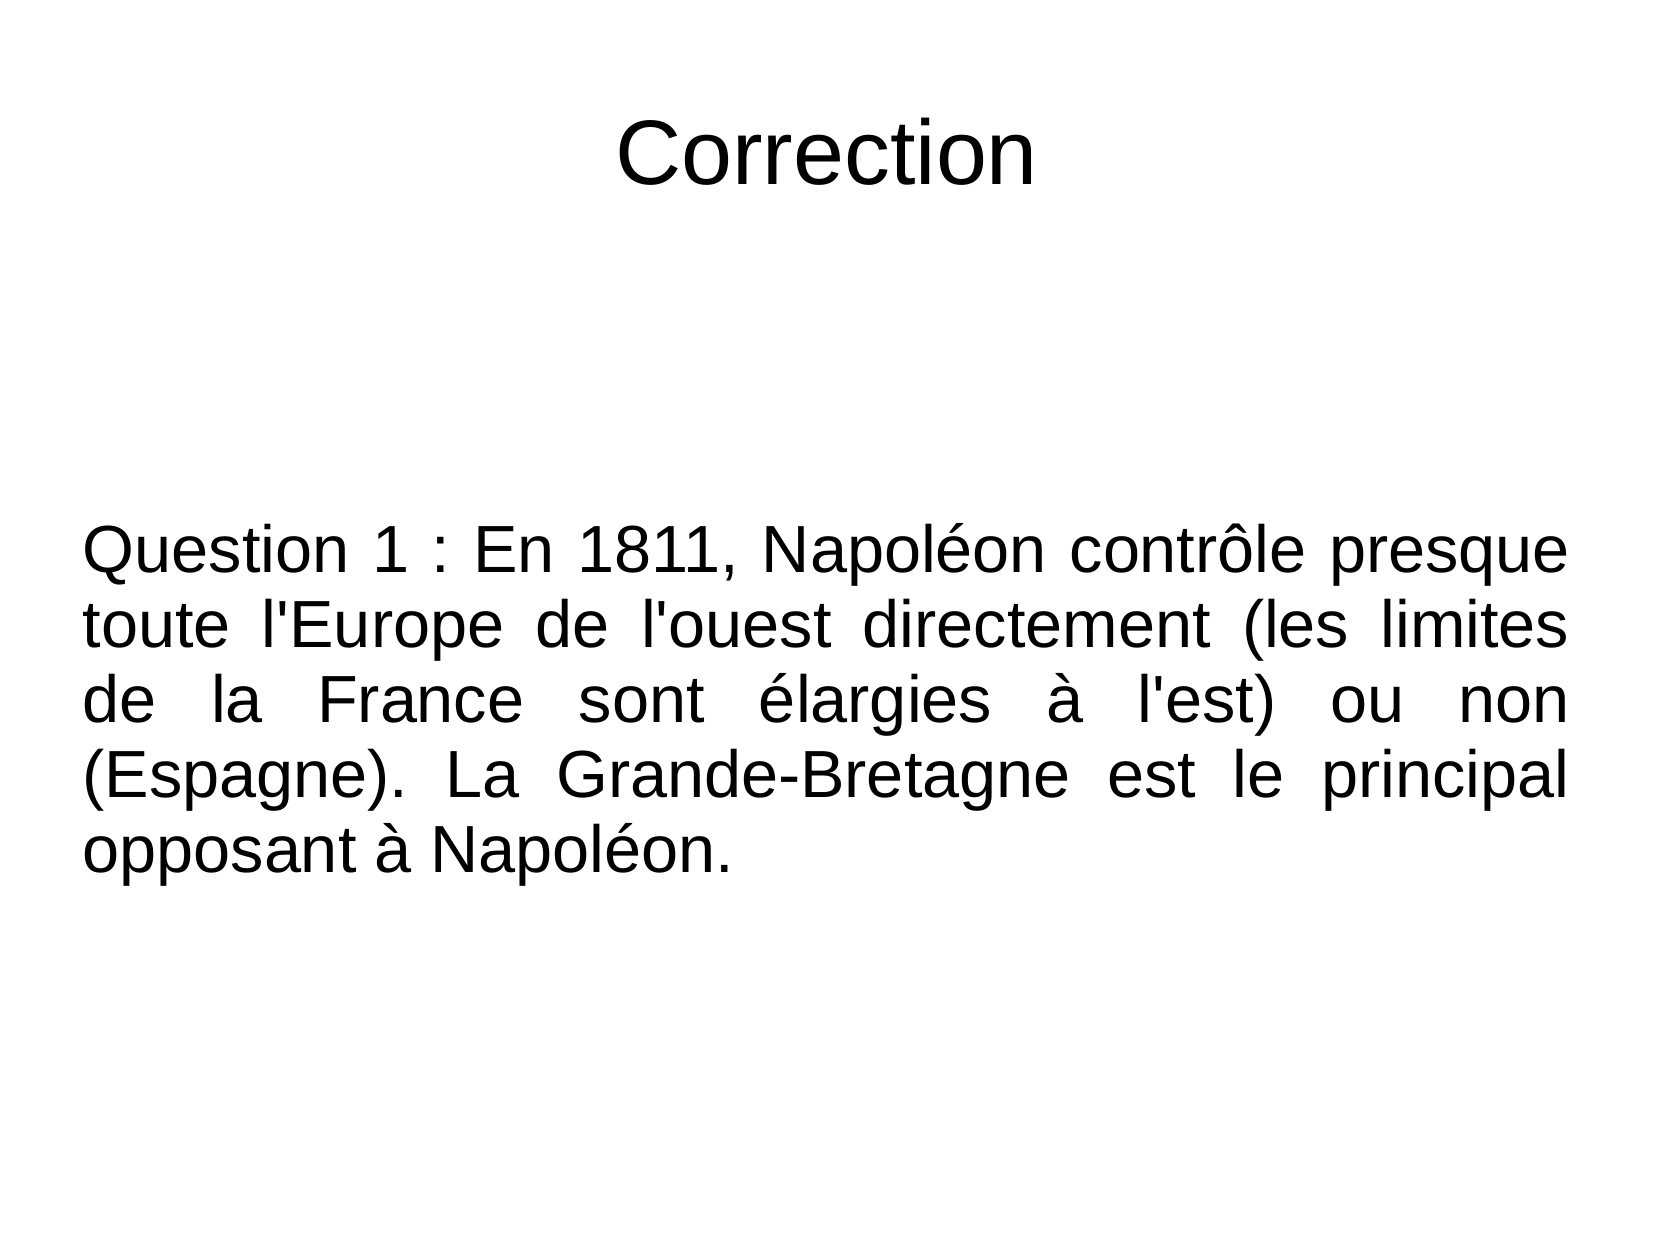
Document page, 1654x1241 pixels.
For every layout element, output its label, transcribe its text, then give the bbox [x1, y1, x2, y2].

title Correction [82, 56, 1571, 250]
subtitle Question 1 : En 1811, Napoléon contrôle presque toute l'Europe de l'ouest directement (les limites de la France sont élargies à l'est) ou non (Espagne). La Grande-Bretagne est le principal opposant à Napoléon. [82, 297, 1571, 1102]
